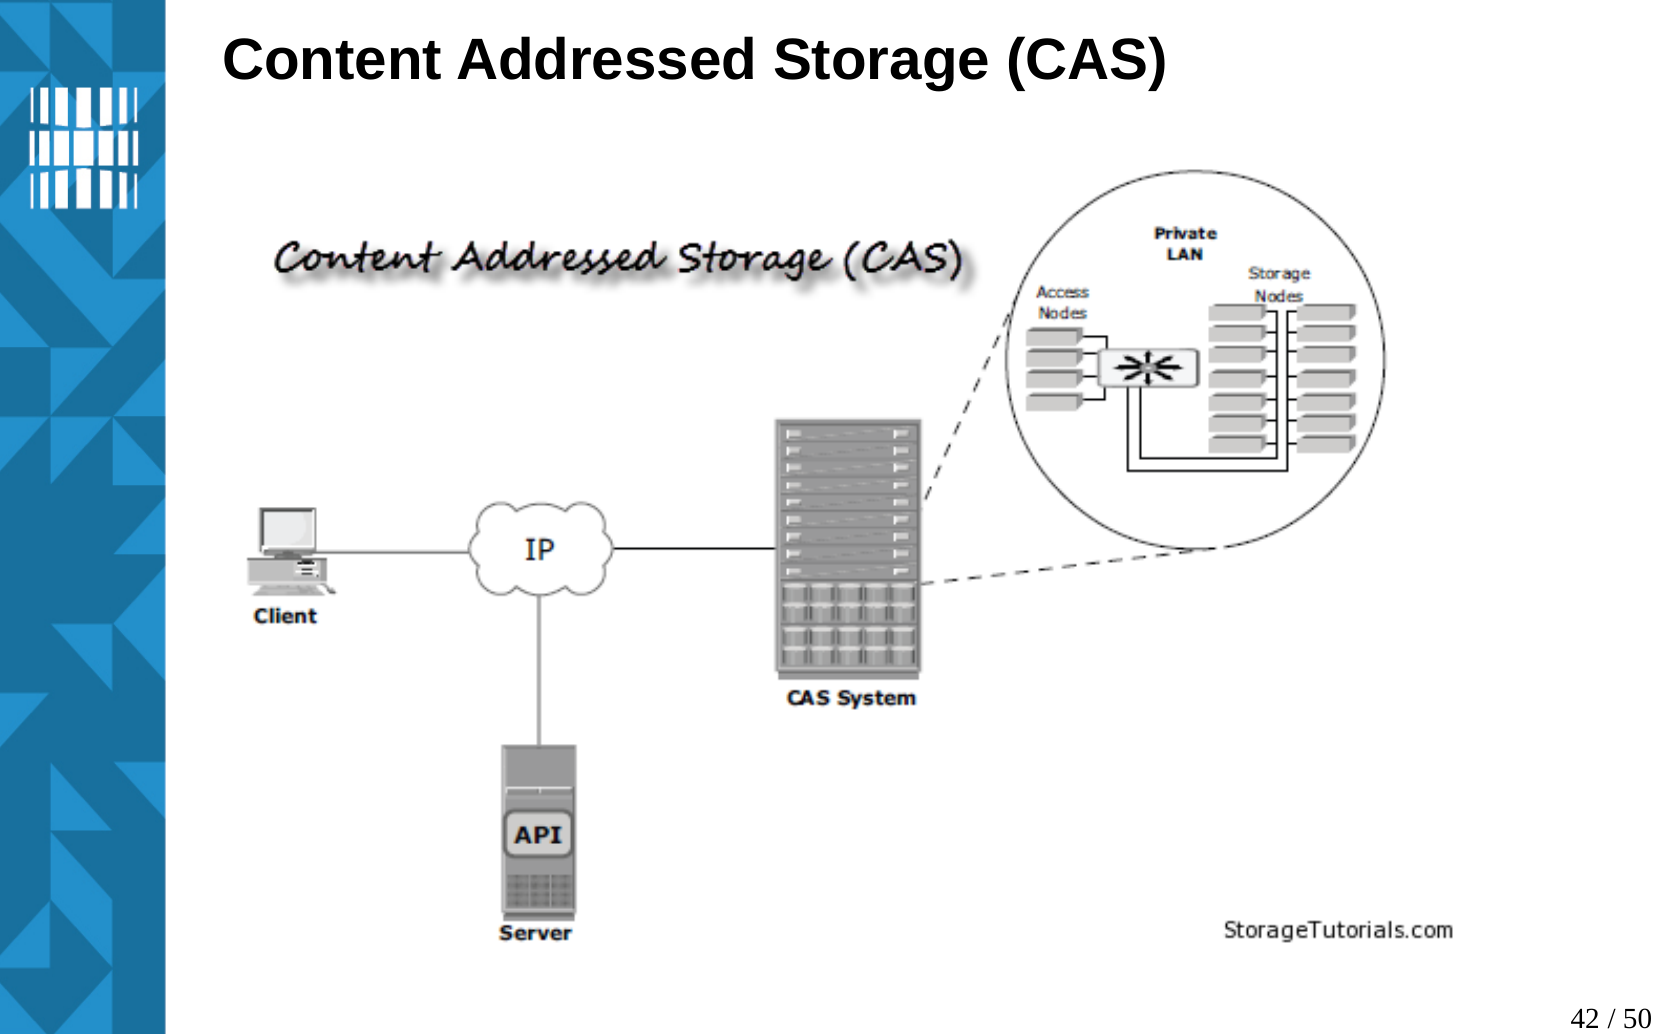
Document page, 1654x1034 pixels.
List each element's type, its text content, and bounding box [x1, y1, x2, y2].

picture [212, 143, 1459, 951]
title Content Addressed Storage (CAS) [222, 17, 1624, 101]
